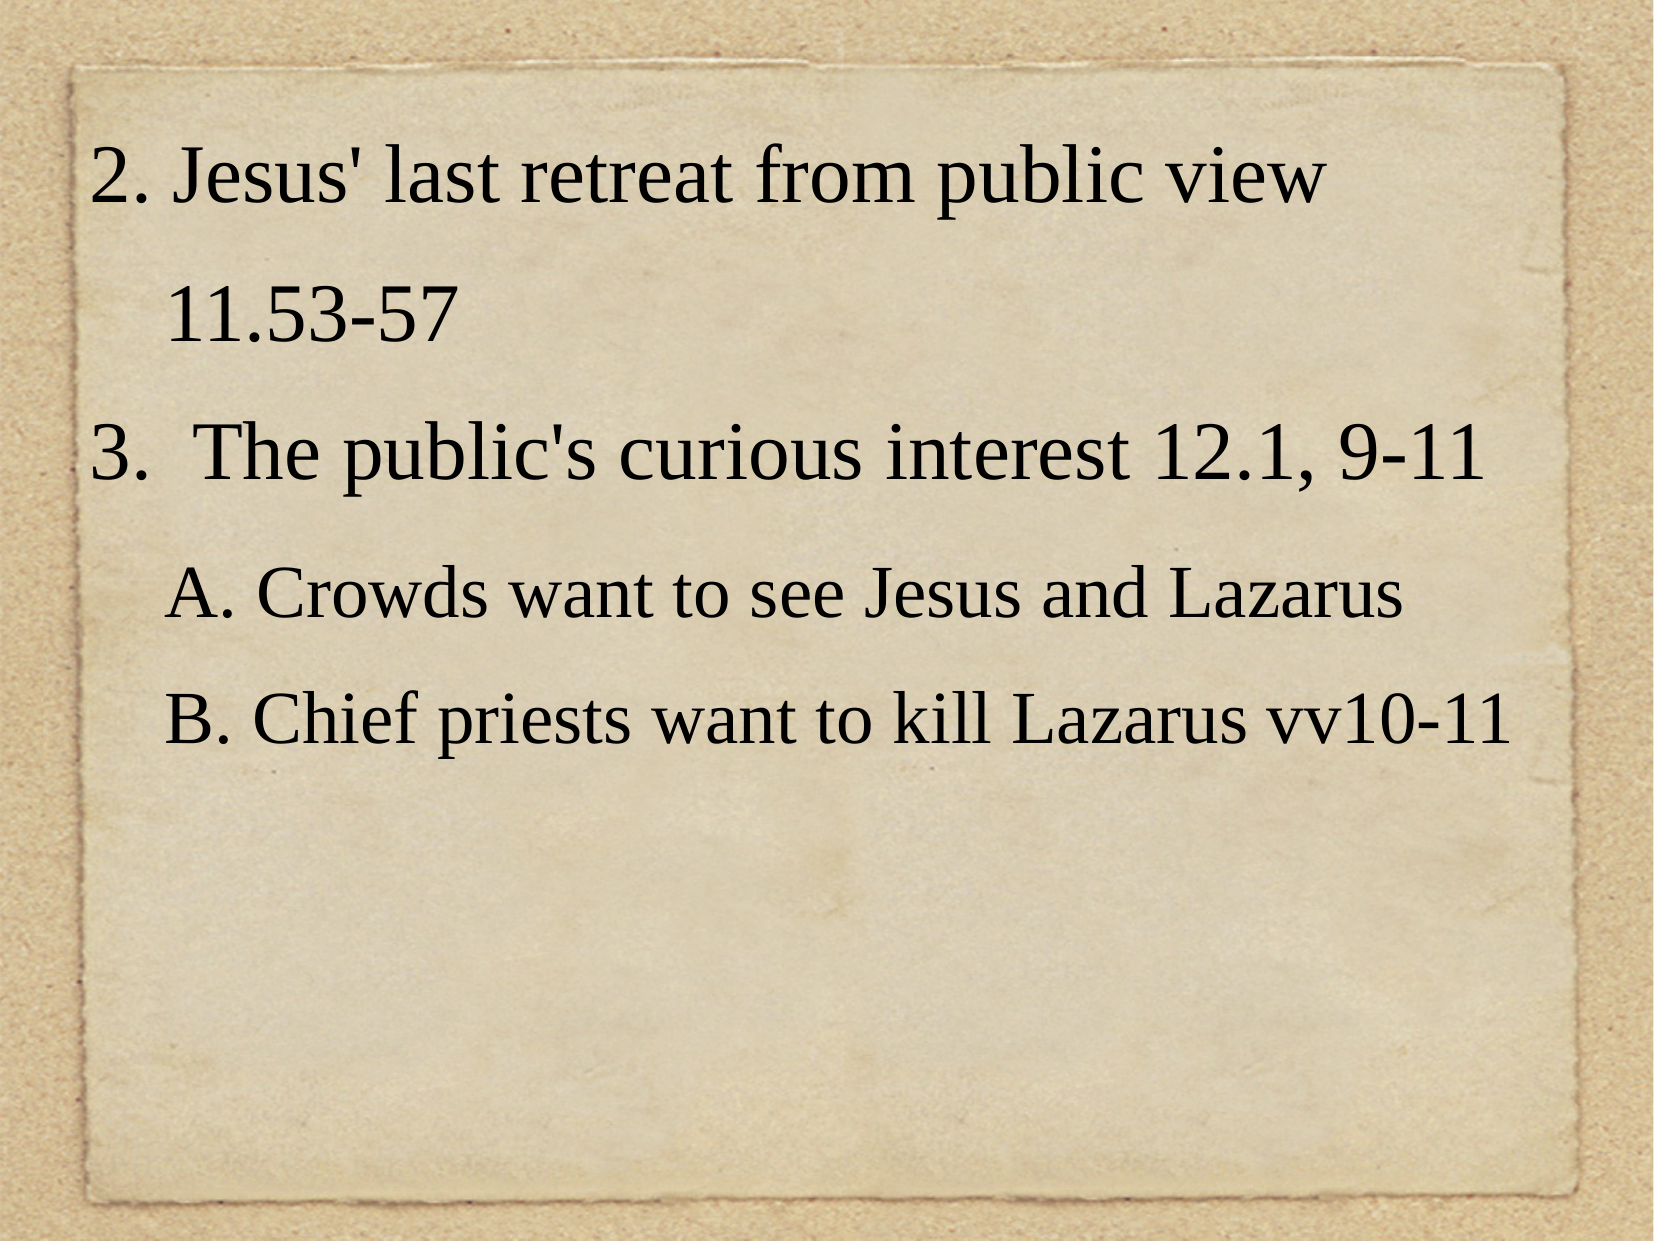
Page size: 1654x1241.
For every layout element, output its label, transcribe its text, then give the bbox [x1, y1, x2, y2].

text_box 2. Jesus' last retreat from public view 11.53-57 3. The public's curious interest 12.1, 9-11 A. Crowds want to see Jesus and Lazarus B. Chief priests want to kill Lazarus vv10-11 [75, 75, 1576, 1201]
picture [0, 0, 1654, 1241]
